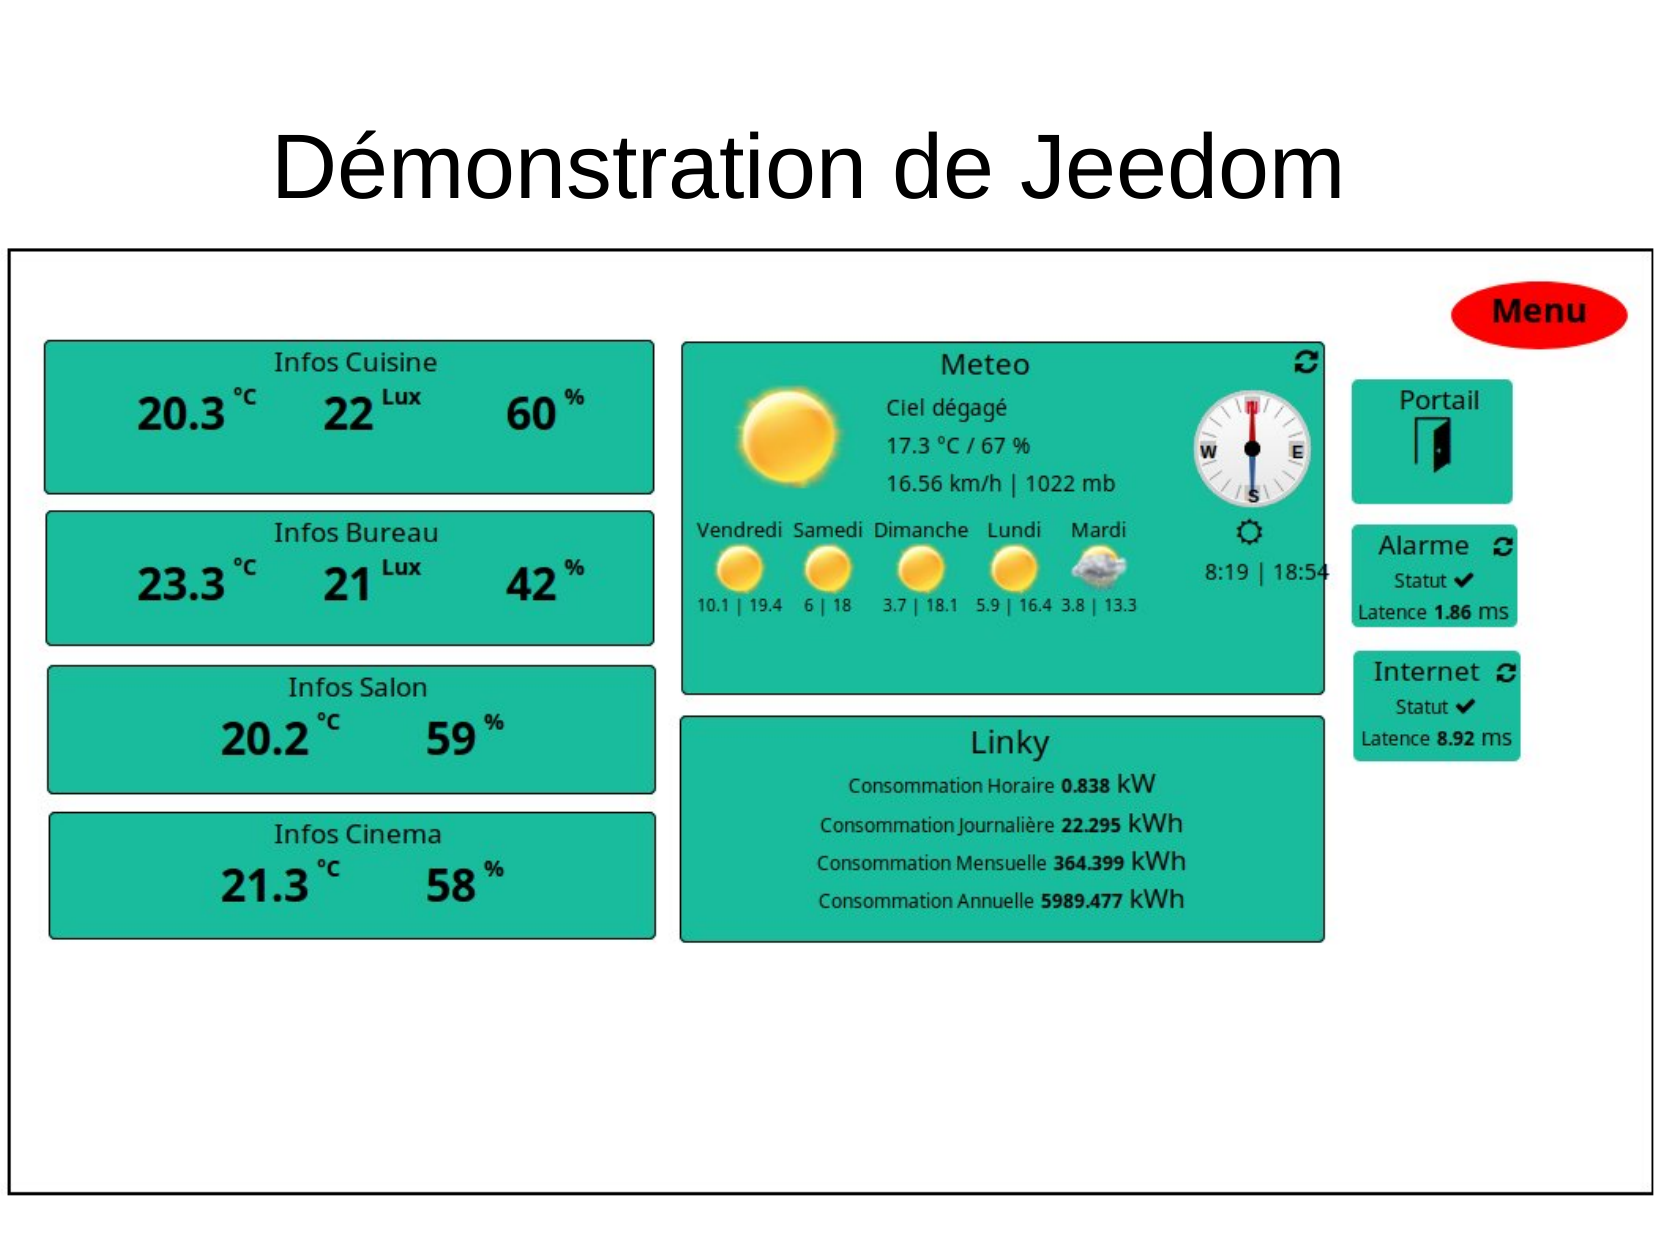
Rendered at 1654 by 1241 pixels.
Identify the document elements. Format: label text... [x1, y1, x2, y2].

picture [0, 236, 1654, 1205]
title Démonstration de Jeedom [82, 49, 1536, 236]
